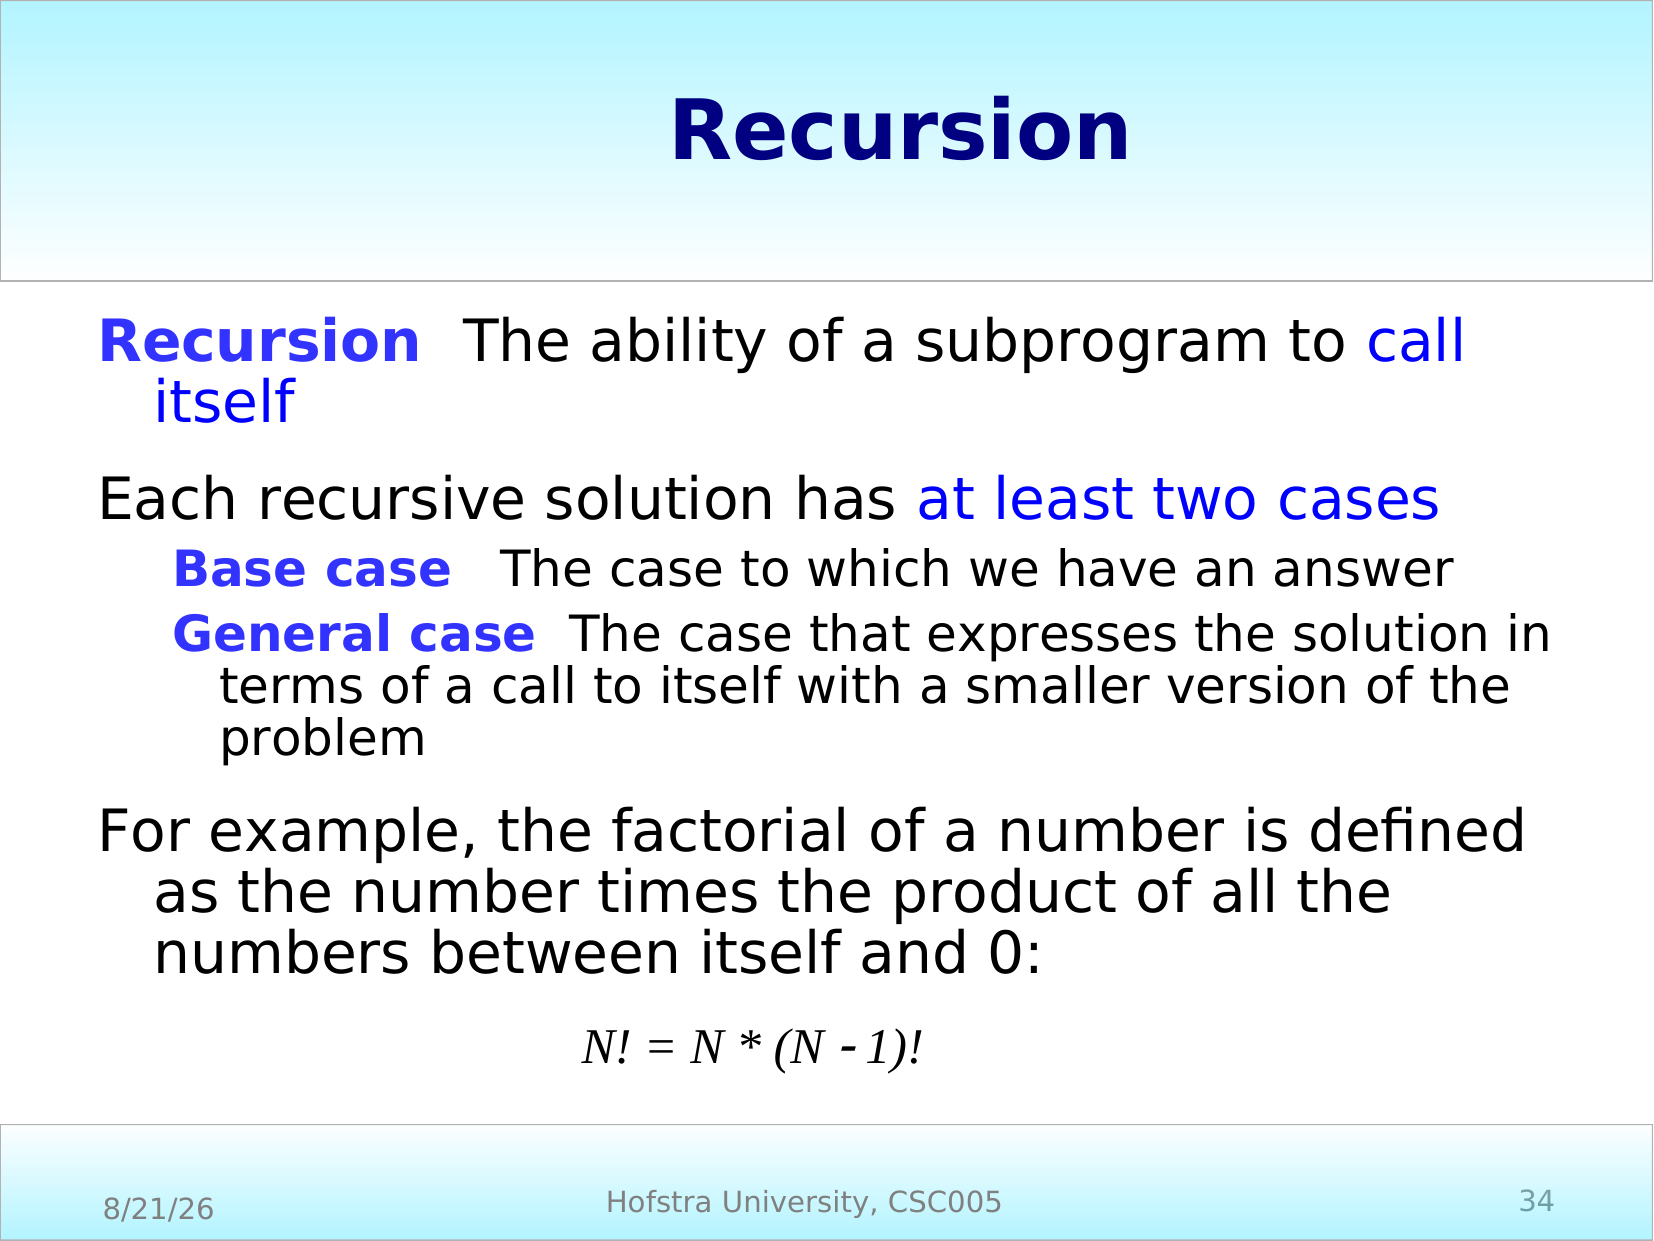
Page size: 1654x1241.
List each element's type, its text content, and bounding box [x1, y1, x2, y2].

title Recursion [247, 27, 1612, 235]
list Recursion The ability of a subprogram to call itself Each recursive solution has at least two cases Base case The case to which we have an answer General case The case that expresses the solution in terms of a call to itself with a smaller version of the problem For example, the factorial of a number is defined as the number times the product of all the numbers between itself and 0: N! = N * (N  1)! [82, 305, 1571, 1165]
